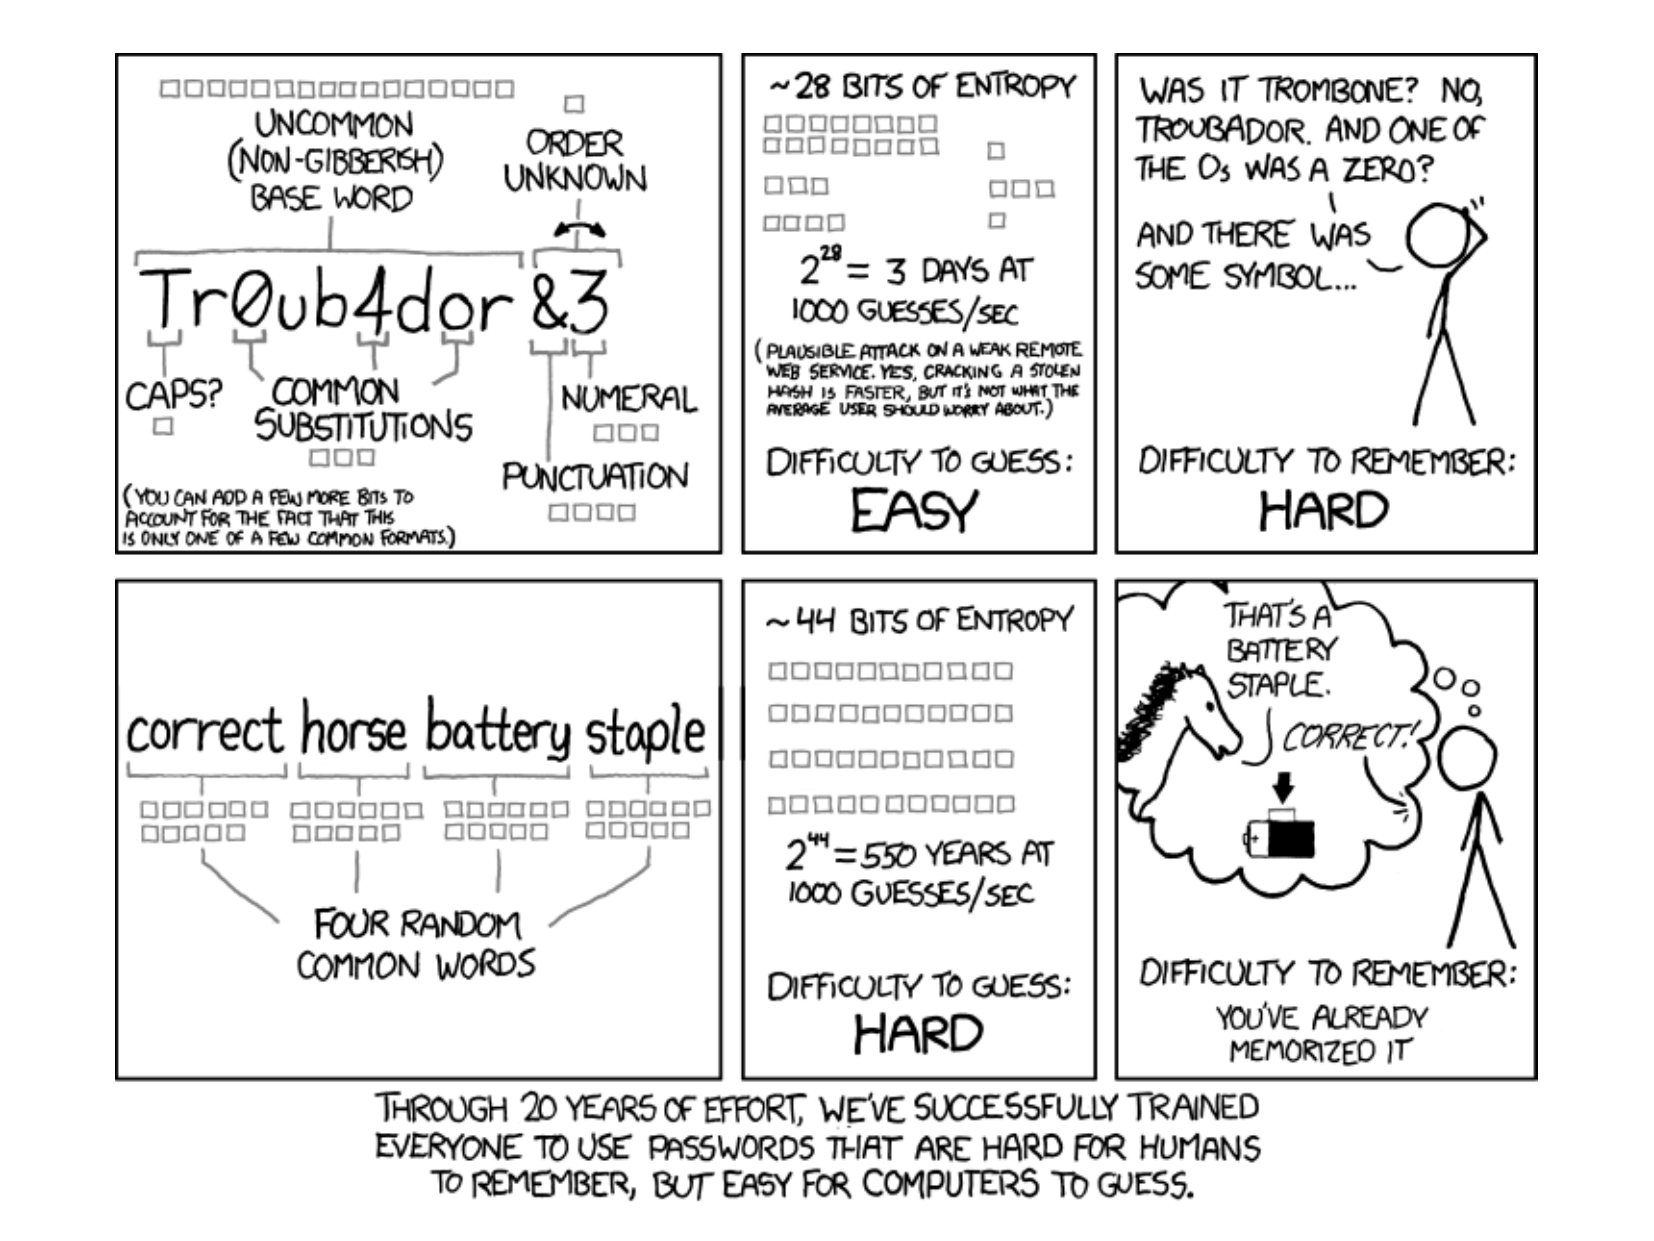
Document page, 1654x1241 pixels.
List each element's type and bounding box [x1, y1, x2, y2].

picture [115, 53, 1538, 1209]
